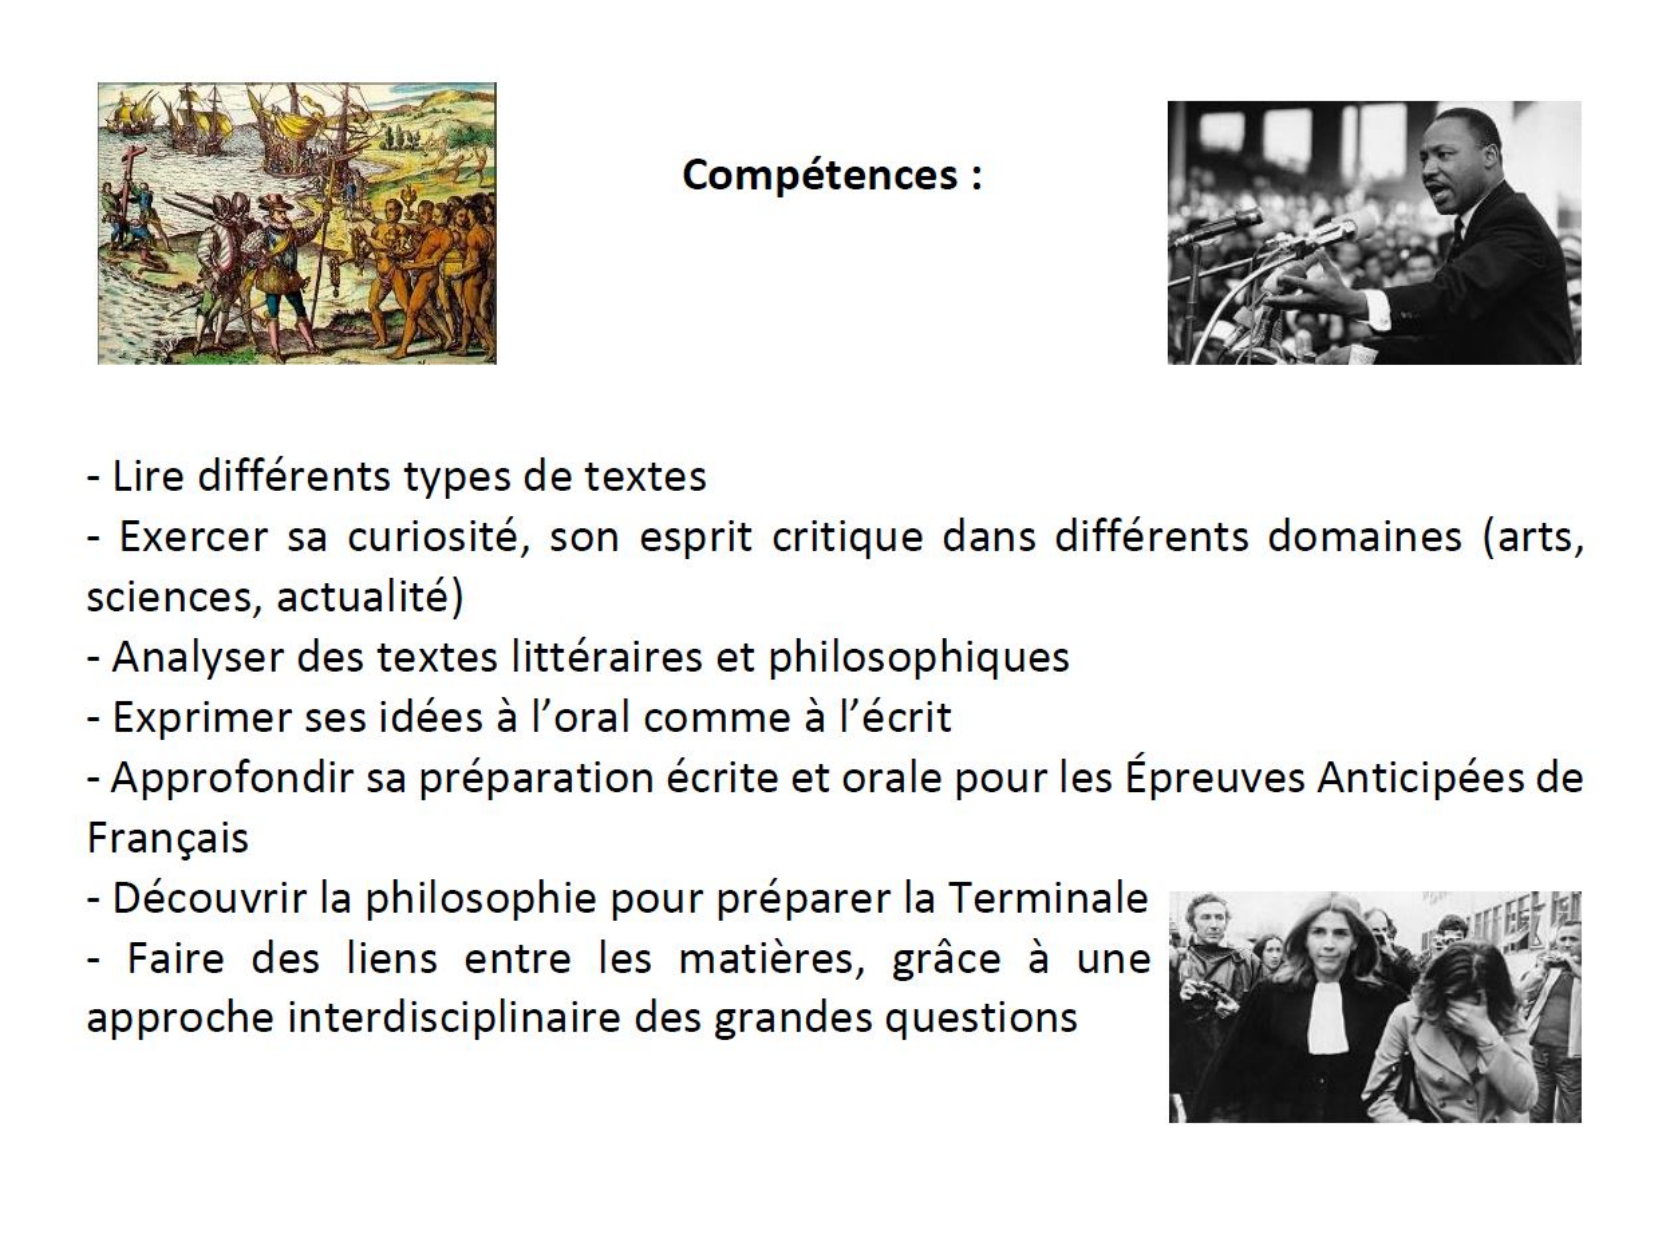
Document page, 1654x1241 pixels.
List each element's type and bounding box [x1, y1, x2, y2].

picture [51, 65, 1630, 1158]
